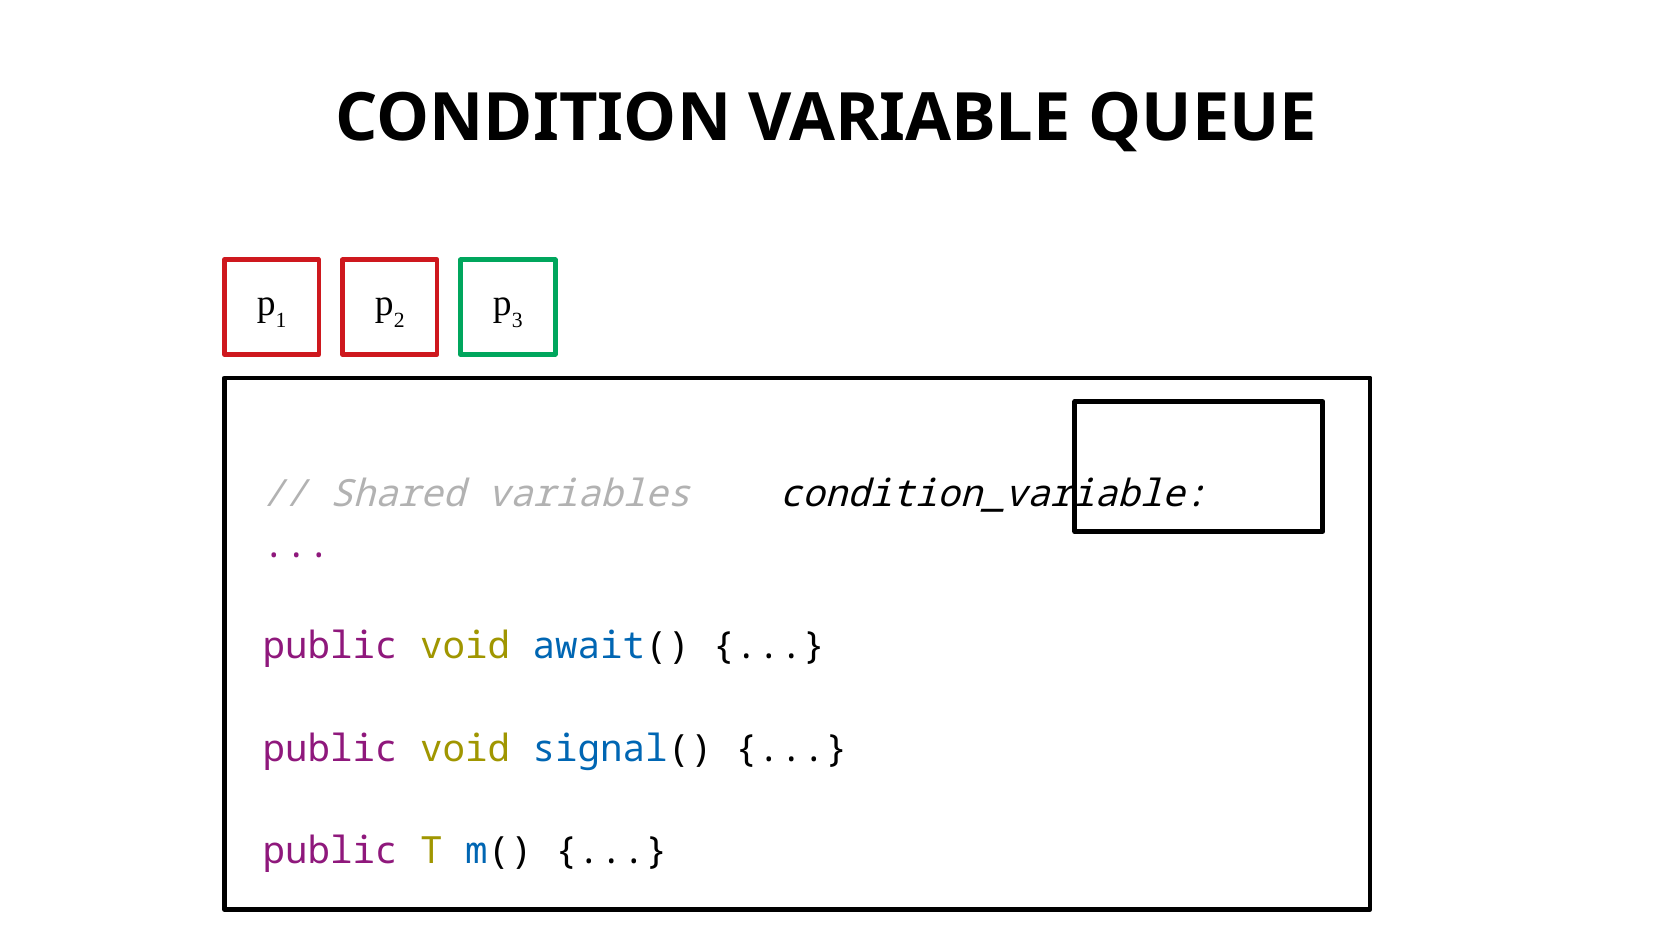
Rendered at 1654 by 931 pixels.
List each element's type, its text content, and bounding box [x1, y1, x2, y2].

text_box // Shared variables condition_variable: ... public void await() {...} public void signal() {...} public T m() {...} ... [1077, 413, 1312, 529]
text_box p3 [460, 259, 556, 355]
text_box // Shared variables condition_variable: ... public void await() {...} public void signal() {...} public T m() {...} ... [248, 413, 1312, 857]
title CONDITION VARIABLE QUEUE [82, 36, 1571, 193]
text_box [224, 377, 1371, 910]
text_box p1 [224, 259, 319, 355]
text_box p2 [342, 259, 438, 355]
